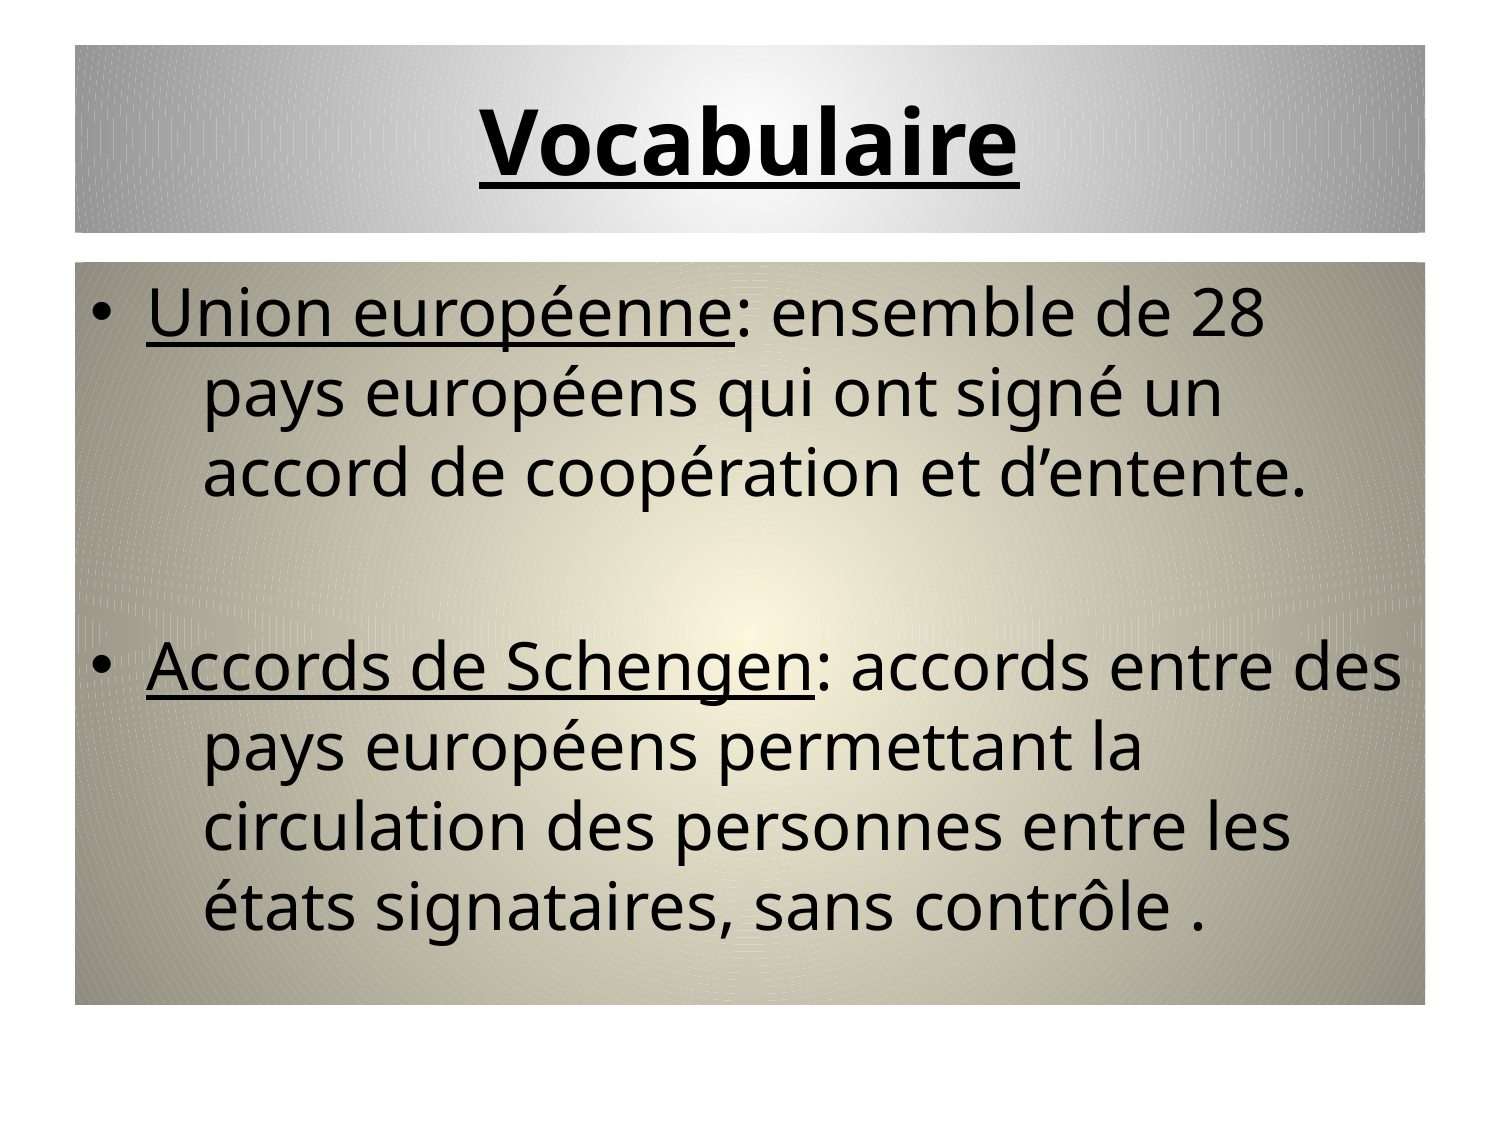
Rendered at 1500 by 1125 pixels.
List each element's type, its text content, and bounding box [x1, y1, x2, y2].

list Union européenne: ensemble de 28 pays européens qui ont signé un accord de coopération et d’entente. Accords de Schengen: accords entre des pays européens permettant la circulation des personnes entre les états signataires, sans contrôle . [75, 262, 1426, 1005]
title Vocabulaire [75, 45, 1426, 233]
